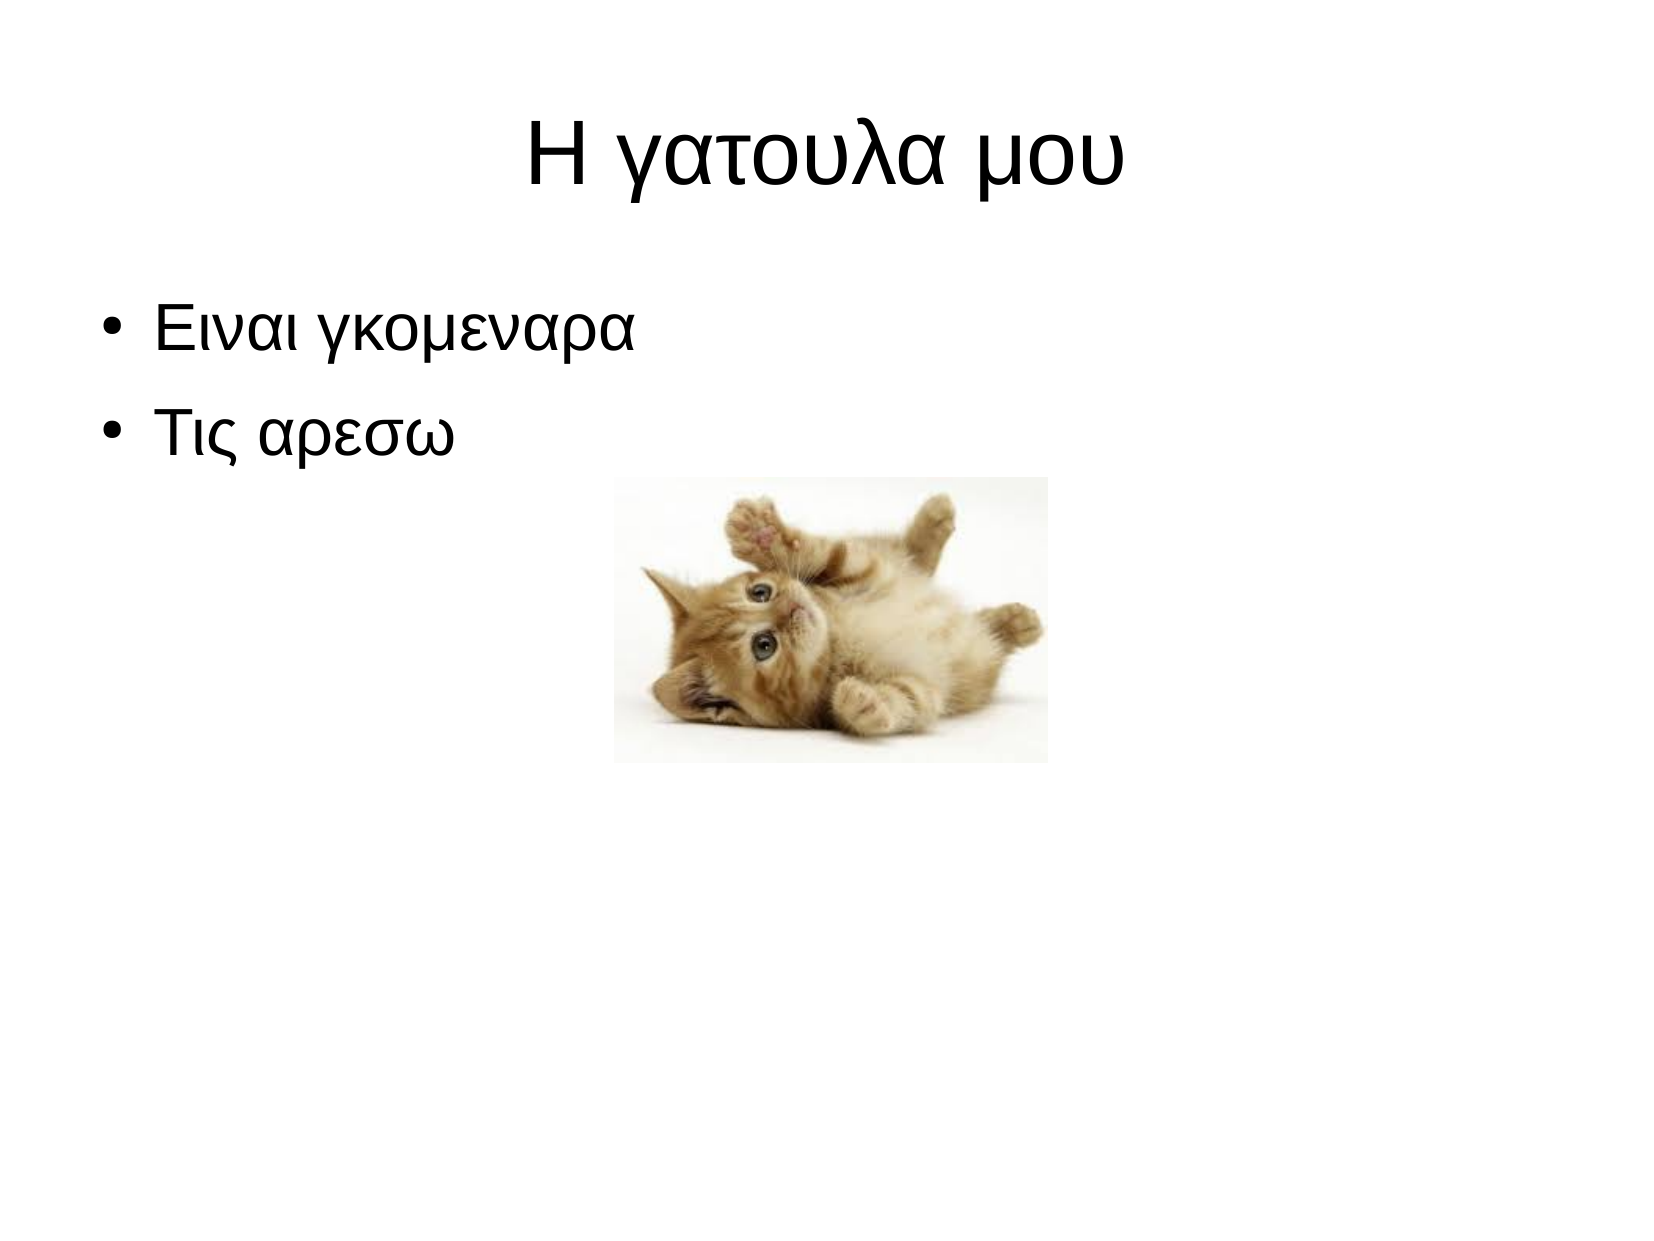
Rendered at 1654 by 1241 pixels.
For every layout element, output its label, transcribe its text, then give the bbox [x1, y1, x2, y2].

list Ειναι γκομεναρα Τις αρεσω [82, 290, 1571, 1109]
title Η γατουλα μου [82, 49, 1571, 257]
picture [614, 477, 1048, 763]
